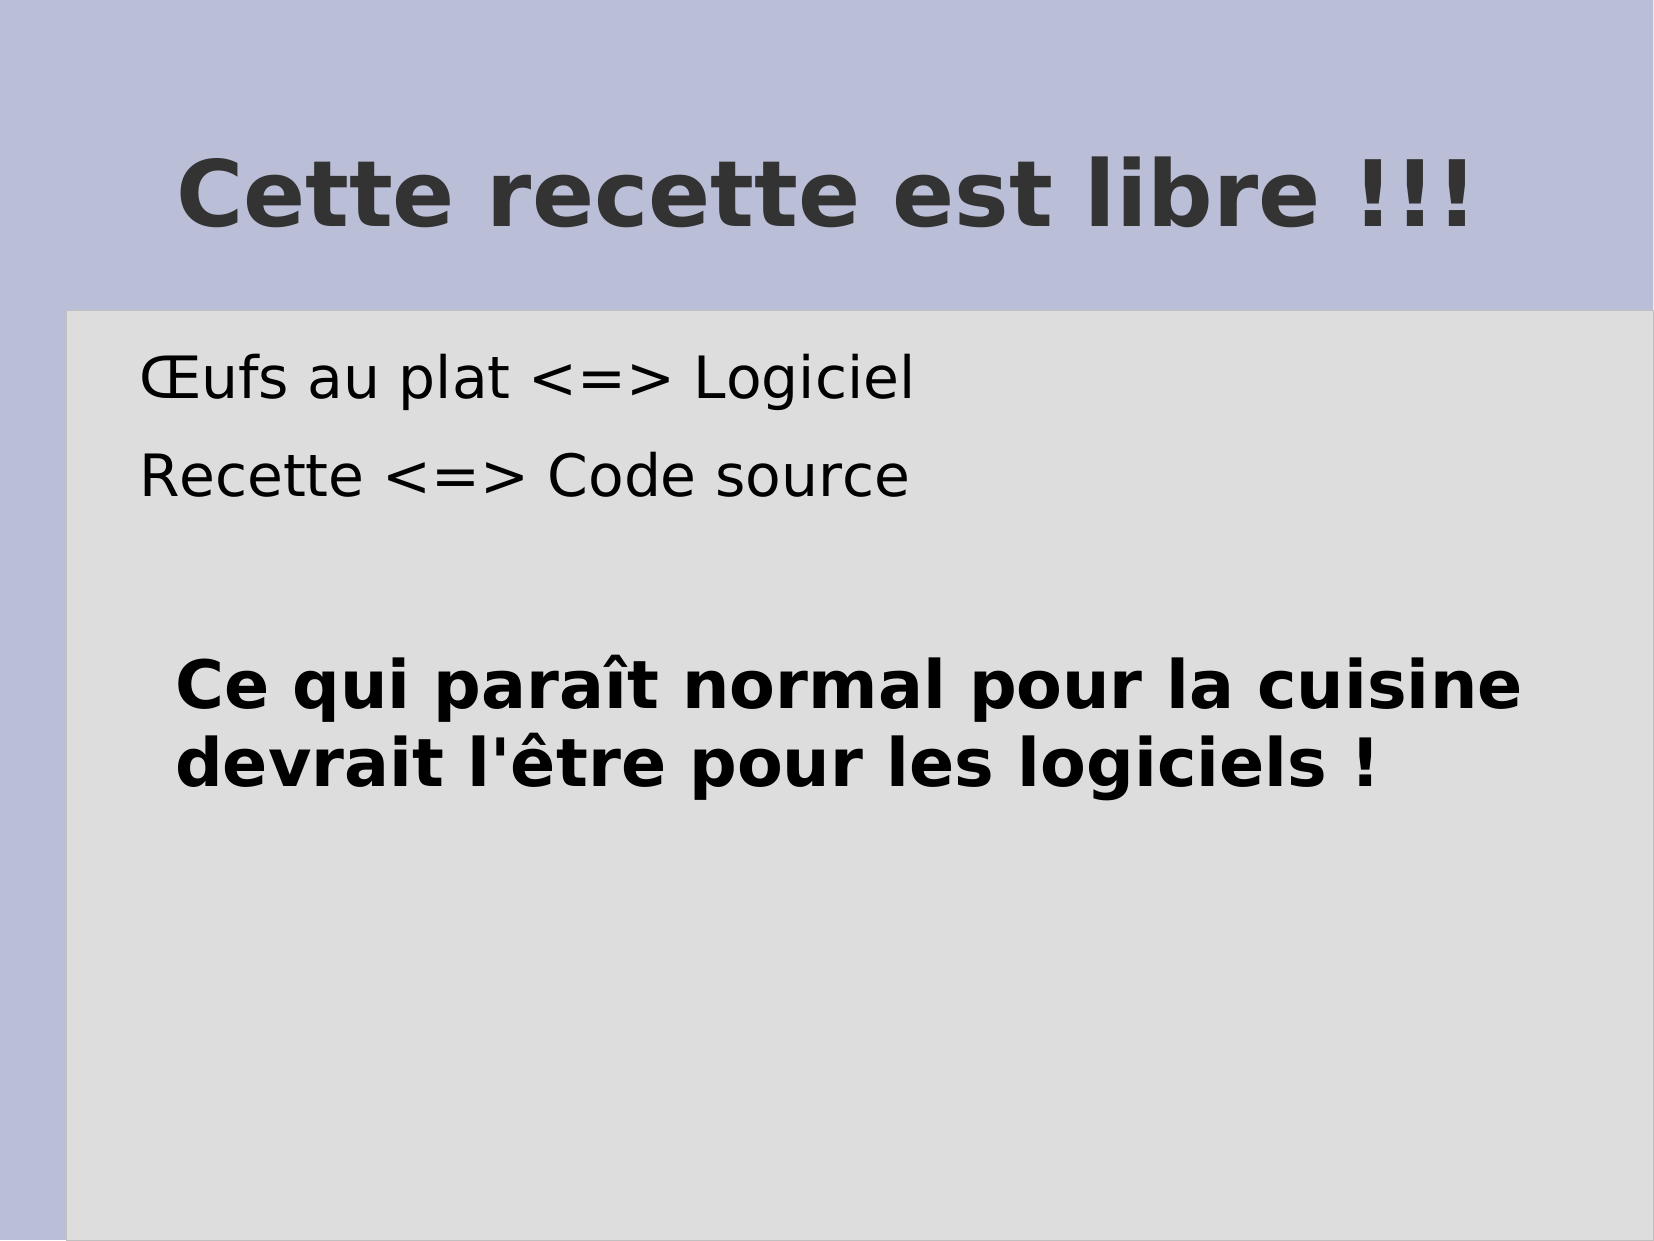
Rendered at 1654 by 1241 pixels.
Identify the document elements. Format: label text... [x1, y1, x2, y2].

list Œufs au plat <=> Logiciel Recette <=> Code source Ce qui paraît normal pour la cuisine devrait l'être pour les logiciels ! [121, 344, 1534, 1127]
title Cette recette est libre !!! [121, 91, 1534, 299]
